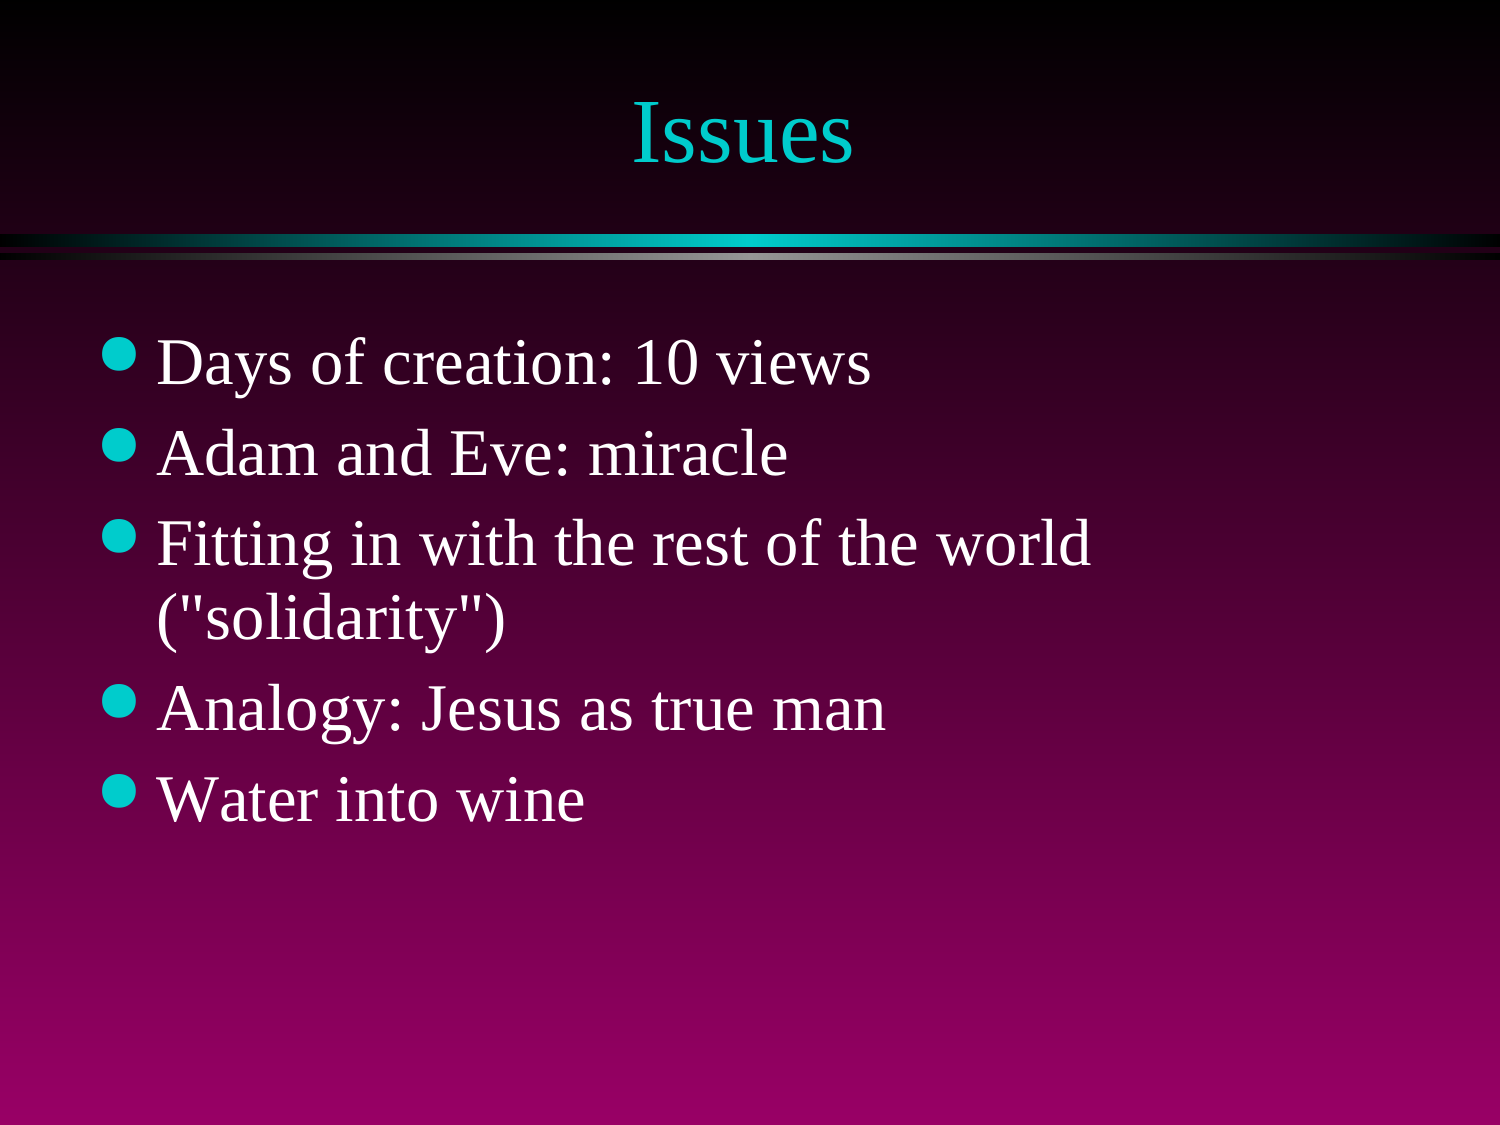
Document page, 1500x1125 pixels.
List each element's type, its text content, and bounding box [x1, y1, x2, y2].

title Issues [99, 37, 1388, 225]
list Days of creation: 10 views Adam and Eve: miracle Fitting in with the rest of the world ("solidarity") Analogy: Jesus as true man Water into wine [99, 324, 1388, 978]
